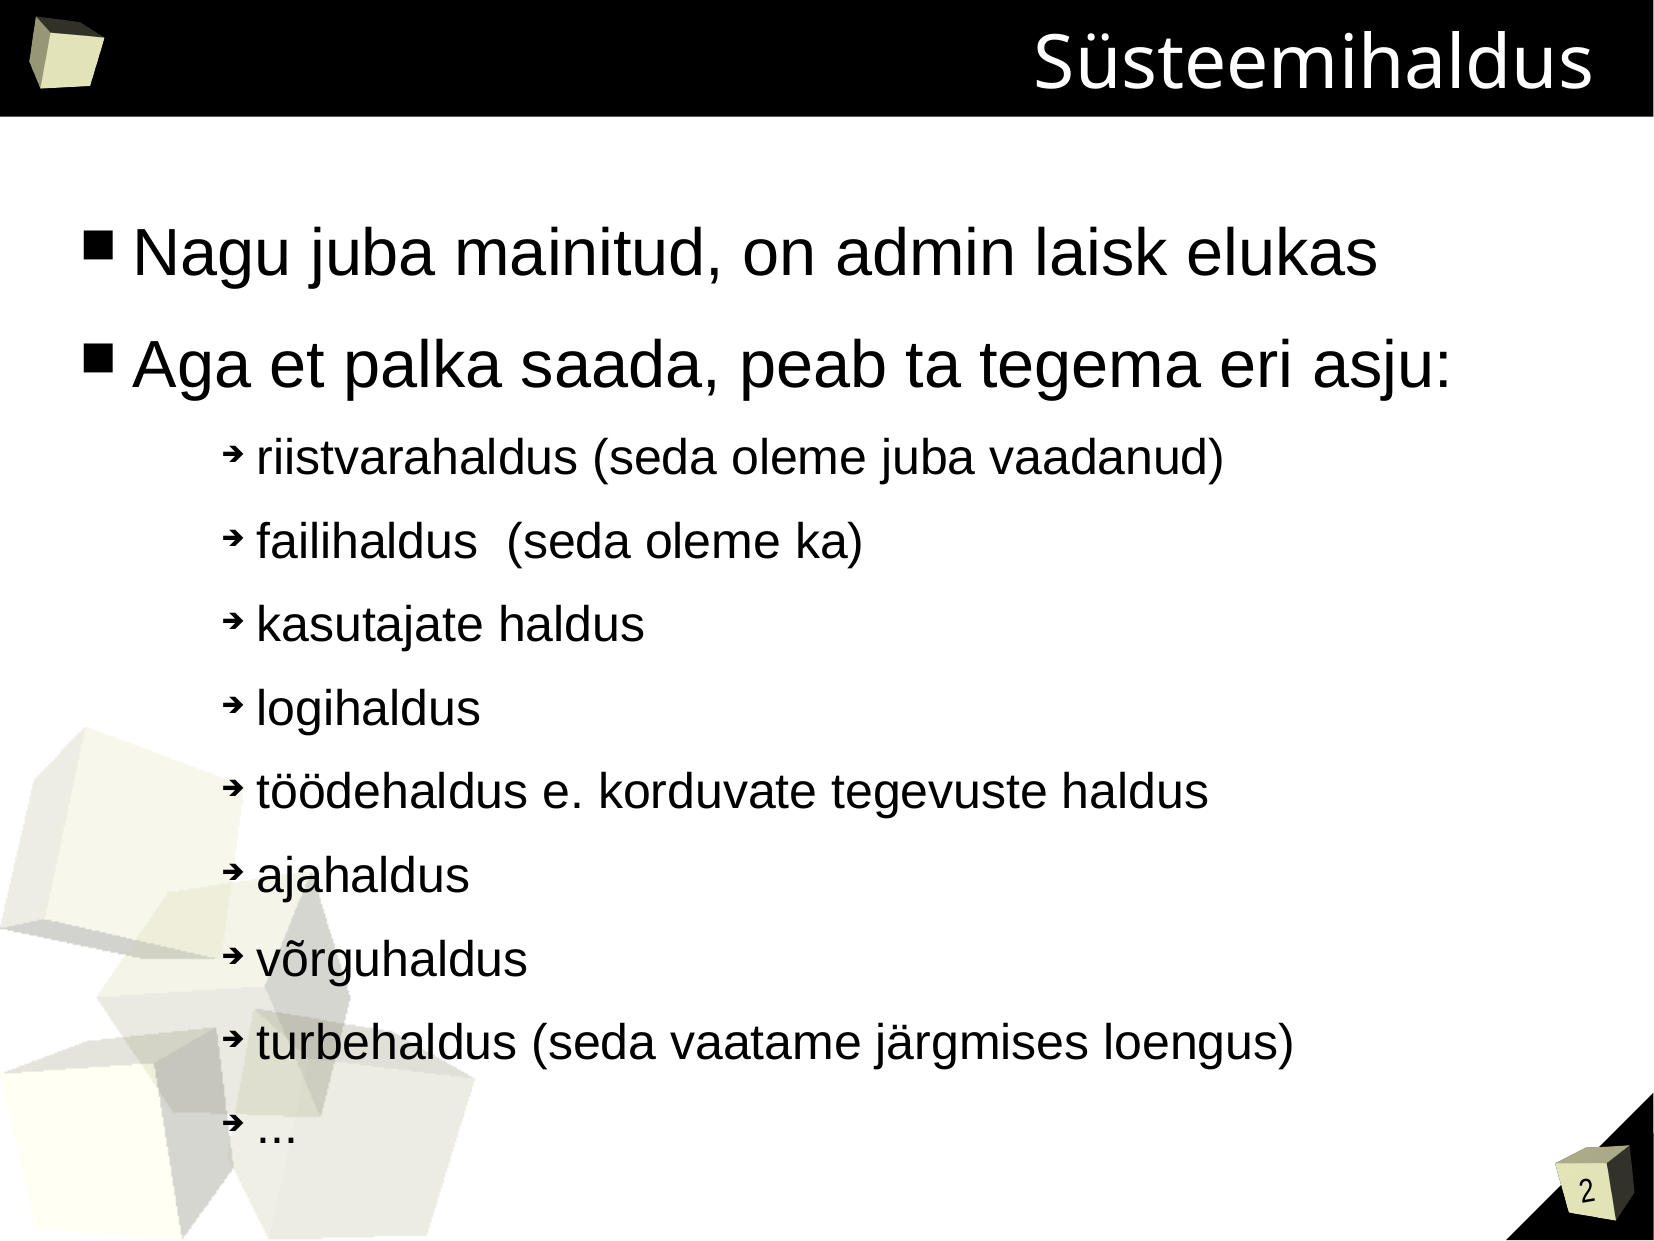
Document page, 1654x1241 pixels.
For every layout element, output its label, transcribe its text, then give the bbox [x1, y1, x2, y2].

title Süsteemihaldus [118, 0, 1595, 119]
picture [0, 726, 477, 1241]
list Nagu juba mainitud, on admin laisk elukas Aga et palka saada, peab ta tegema eri asju: riistvarahaldus (seda oleme juba vaadanud) failihaldus (seda oleme ka) kasutajate haldus logihaldus töödehaldus e. korduvate tegevuste haldus ajahaldus võrguhaldus turbehaldus (seda vaatame järgmises loengus) ... [44, 177, 1611, 1214]
